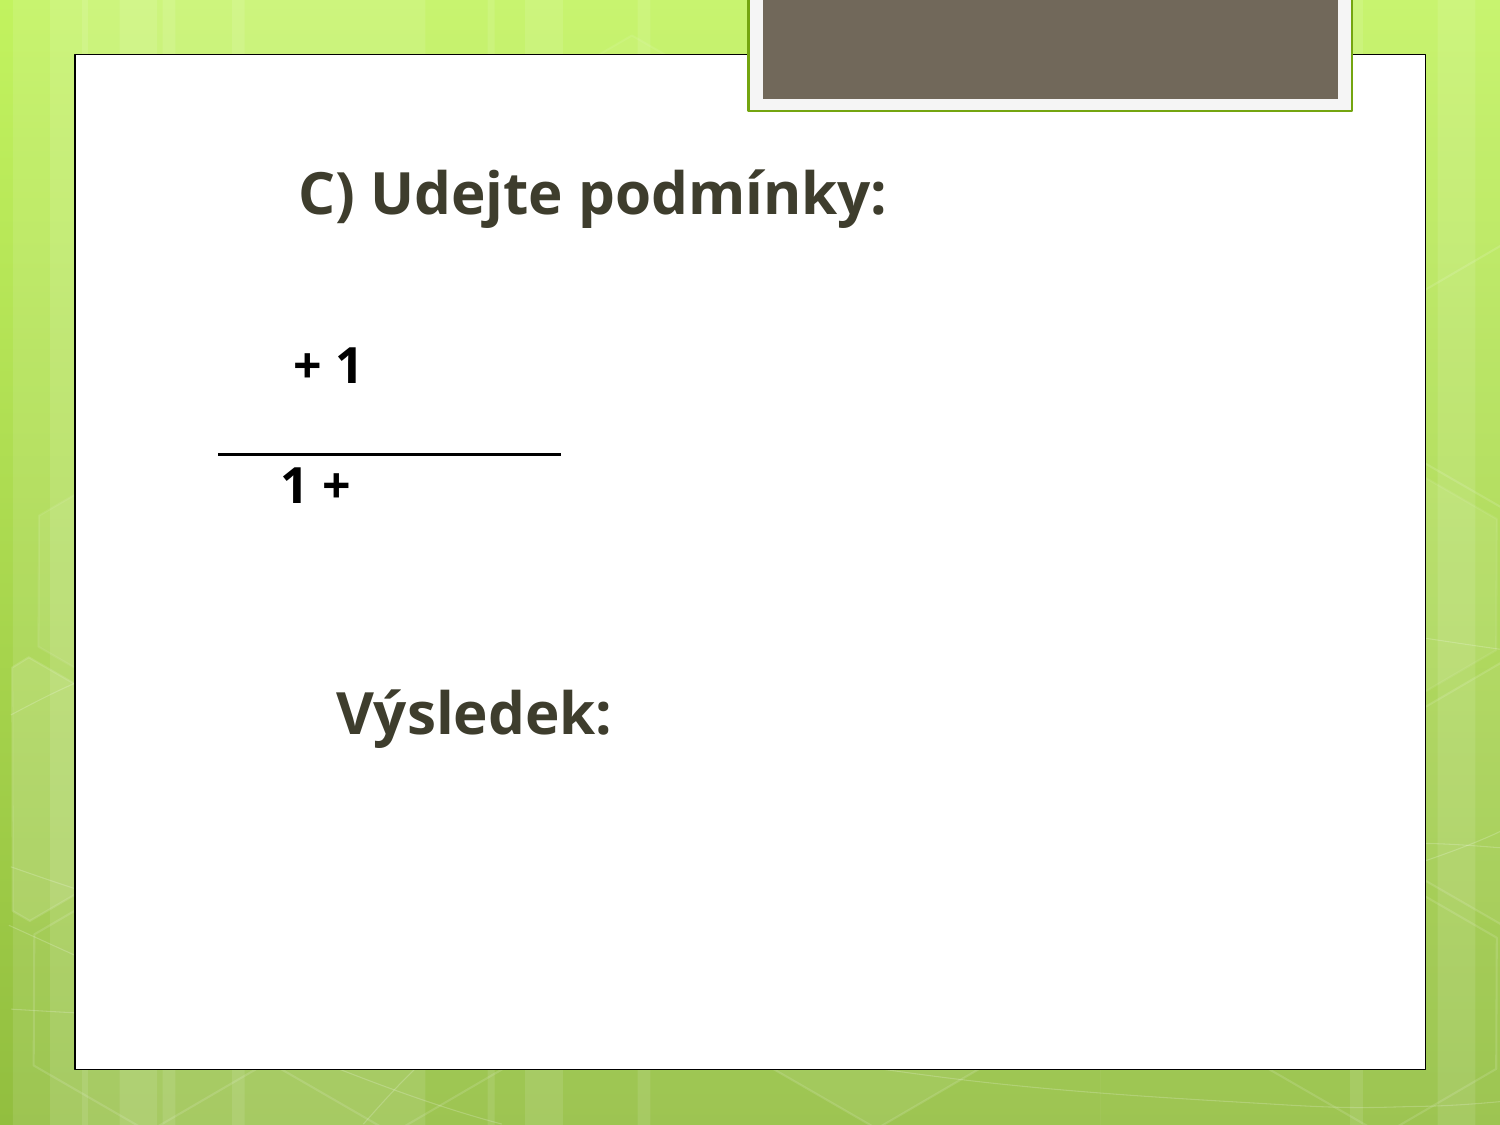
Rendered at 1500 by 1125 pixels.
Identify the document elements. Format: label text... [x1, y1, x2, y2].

text_box Výsledek: [218, 668, 1140, 790]
text_box + 1 1 + [265, 326, 1241, 583]
list C) Udejte podmínky: [78, 149, 1429, 256]
